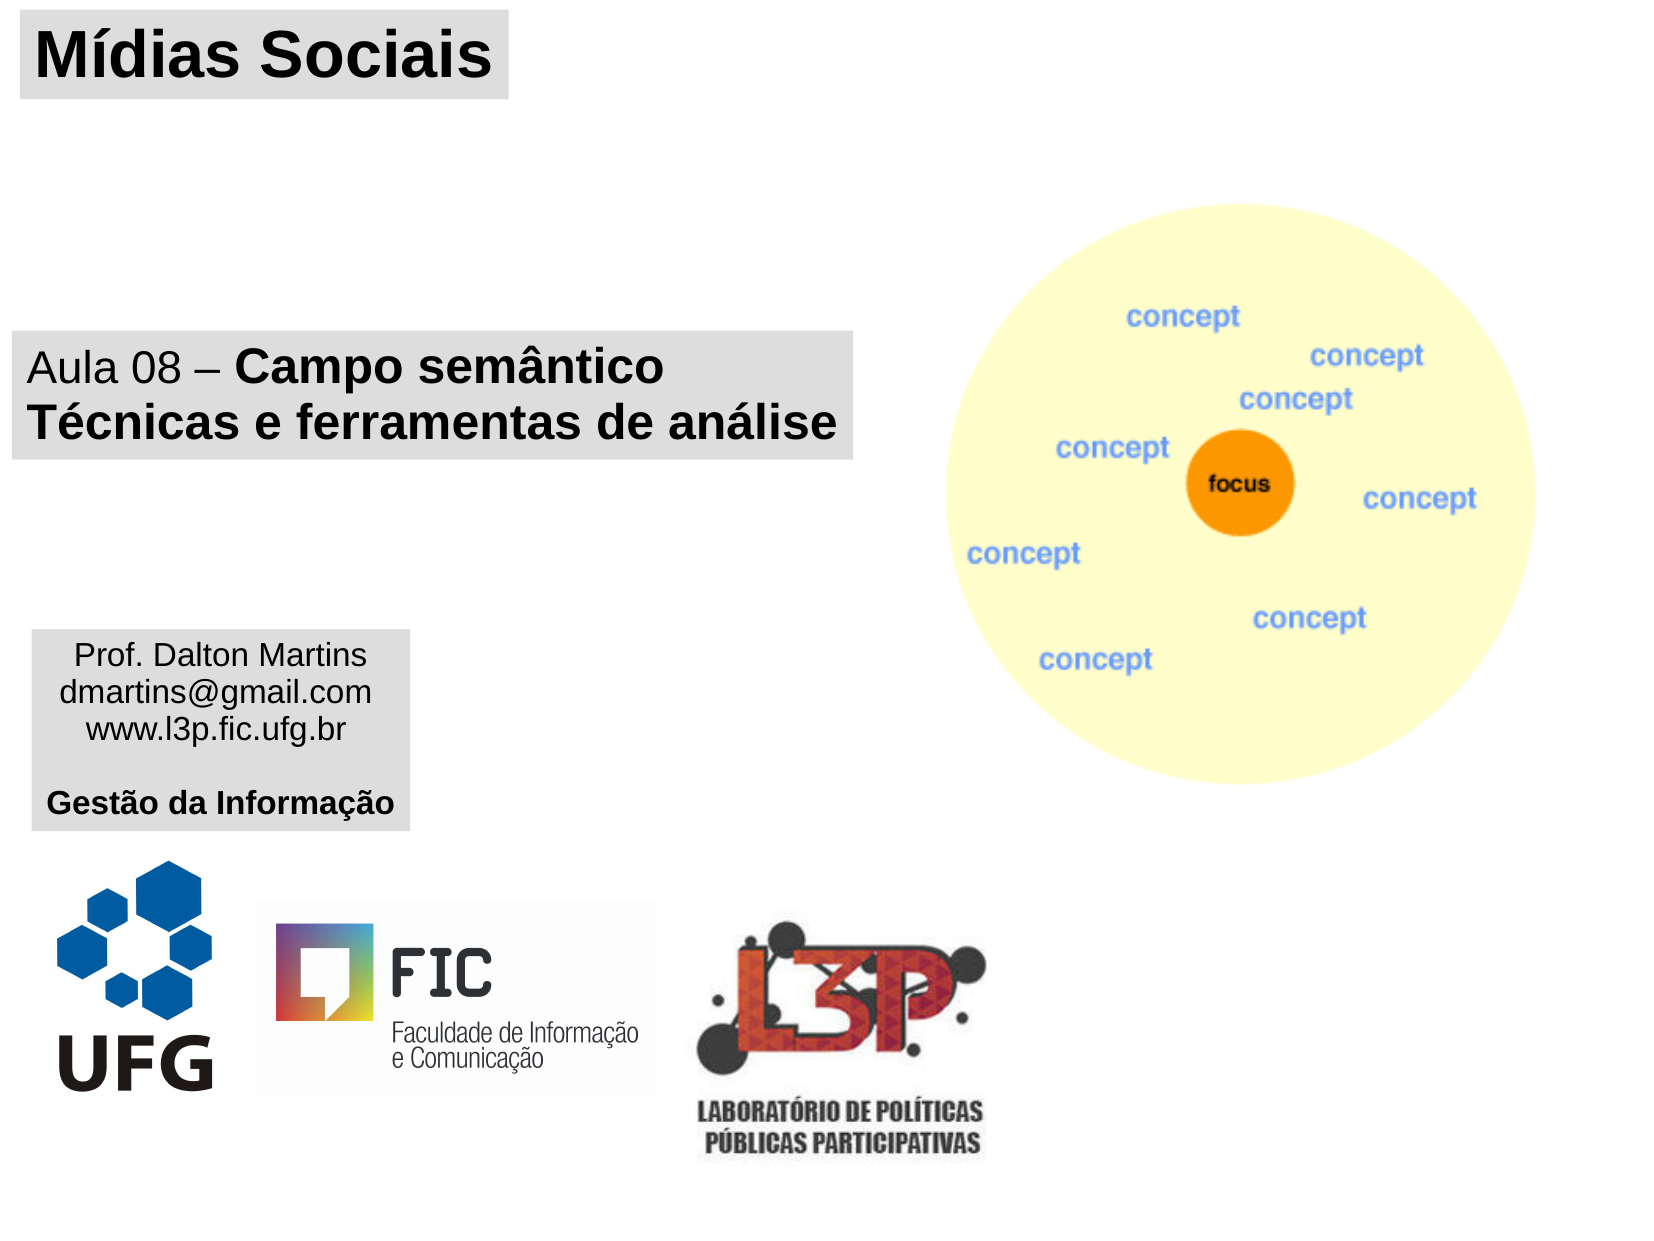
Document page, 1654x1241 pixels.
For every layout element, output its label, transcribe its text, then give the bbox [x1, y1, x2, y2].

picture [256, 902, 658, 1095]
text_box Prof. Dalton Martins dmartins@gmail.com www.l3p.fic.ufg.br Gestão da Informação [31, 629, 411, 832]
text_box Aula 08 – Campo semântico Técnicas e ferramentas de análise [11, 330, 853, 460]
picture [22, 843, 247, 1109]
picture [673, 885, 988, 1199]
picture [898, 177, 1595, 827]
text_box Mídias Sociais [19, 9, 509, 100]
